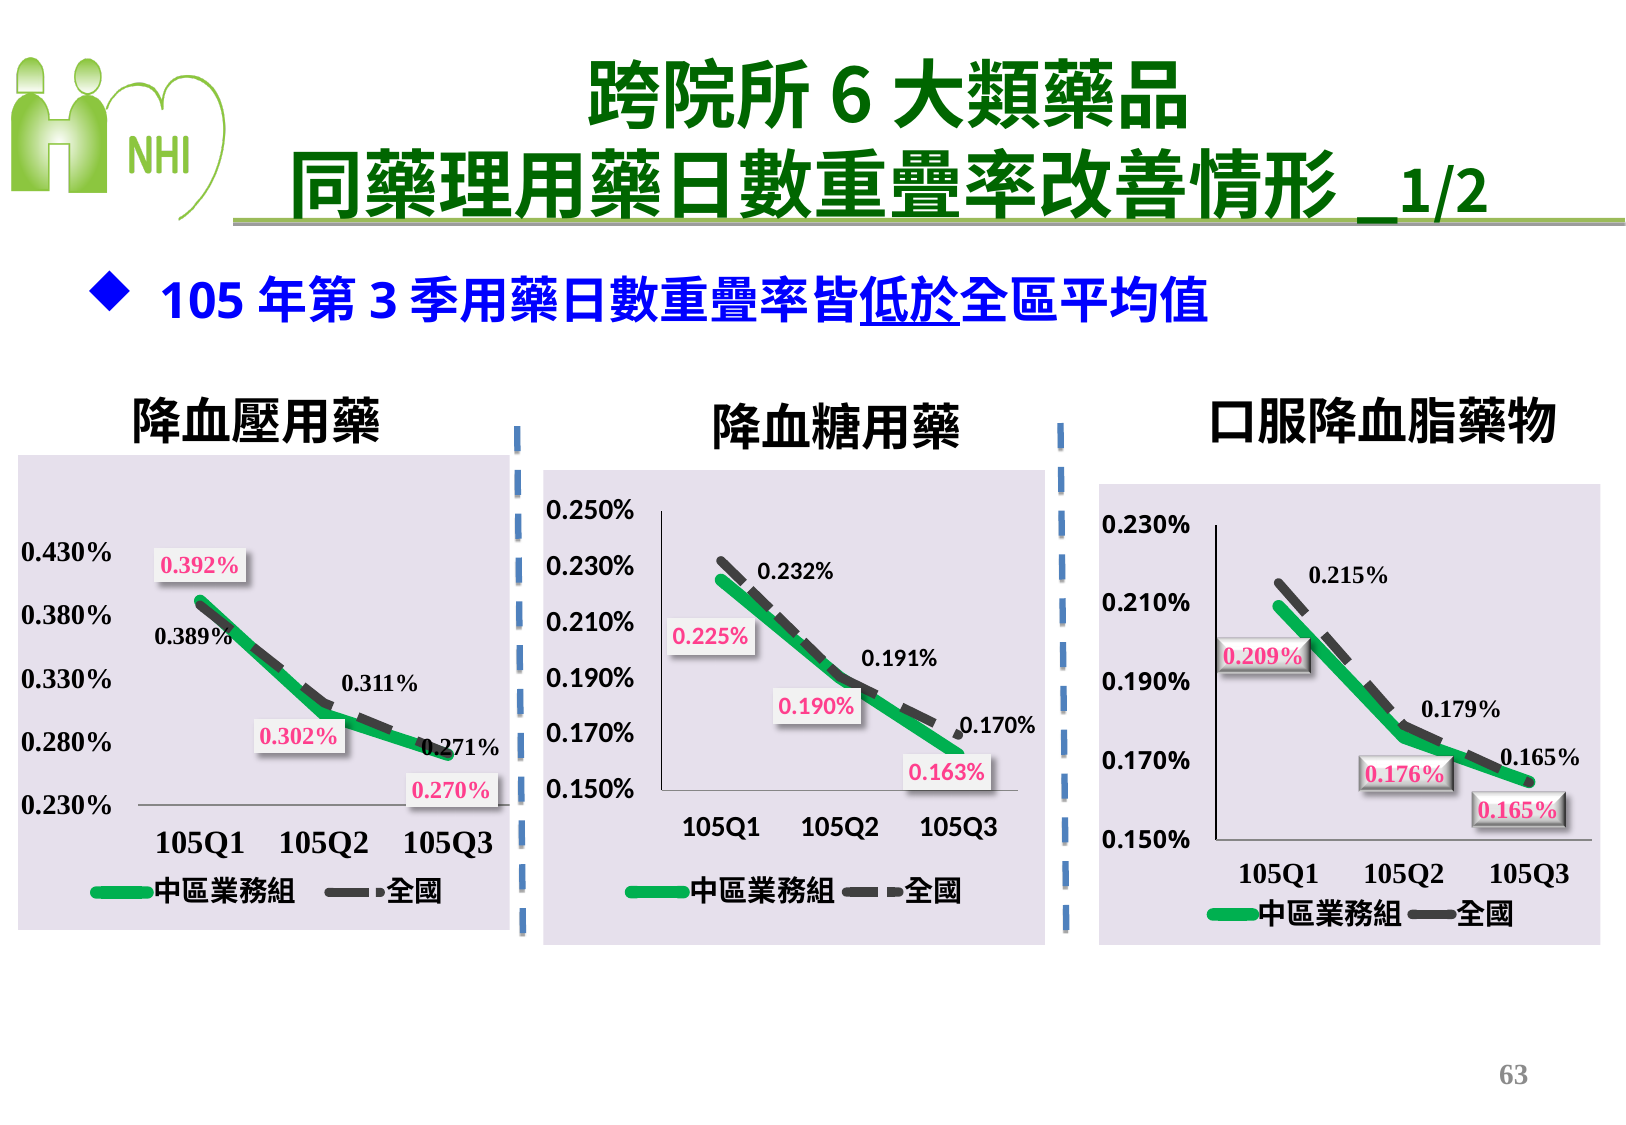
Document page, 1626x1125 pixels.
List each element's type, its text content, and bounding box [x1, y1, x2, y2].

text_box 降血壓用藥 [117, 382, 397, 454]
slide_number <編號> [1164, 1042, 1544, 1103]
title 跨院所6大類藥品 同藥理用藥日數重疊率改善情形_1/2 [174, 54, 1604, 220]
picture [0, 42, 233, 233]
picture [17, 454, 510, 930]
text_box 105年第3季用藥日數重疊率皆低於全區平均值 [69, 260, 1625, 336]
picture [1098, 484, 1601, 945]
text_box 降血糖用藥 [696, 388, 977, 463]
picture [543, 469, 1046, 945]
text_box 口服降血脂藥物 [1192, 382, 1573, 458]
